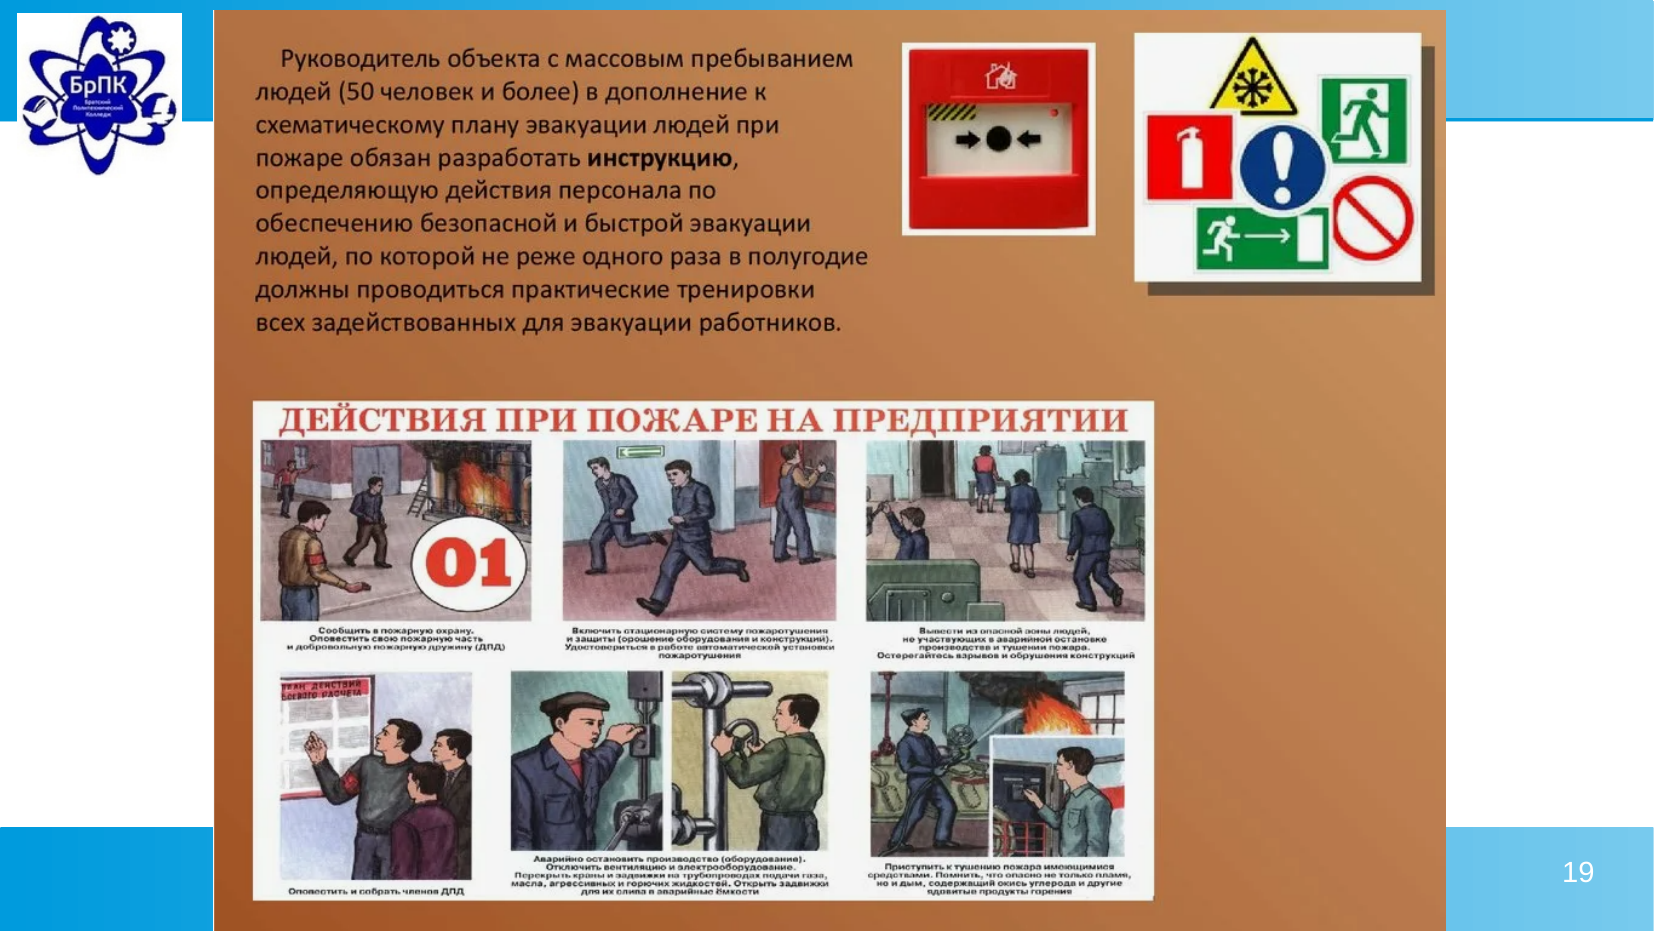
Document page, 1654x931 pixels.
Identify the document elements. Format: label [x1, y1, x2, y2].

picture [213, 10, 1446, 931]
picture [17, 14, 182, 178]
